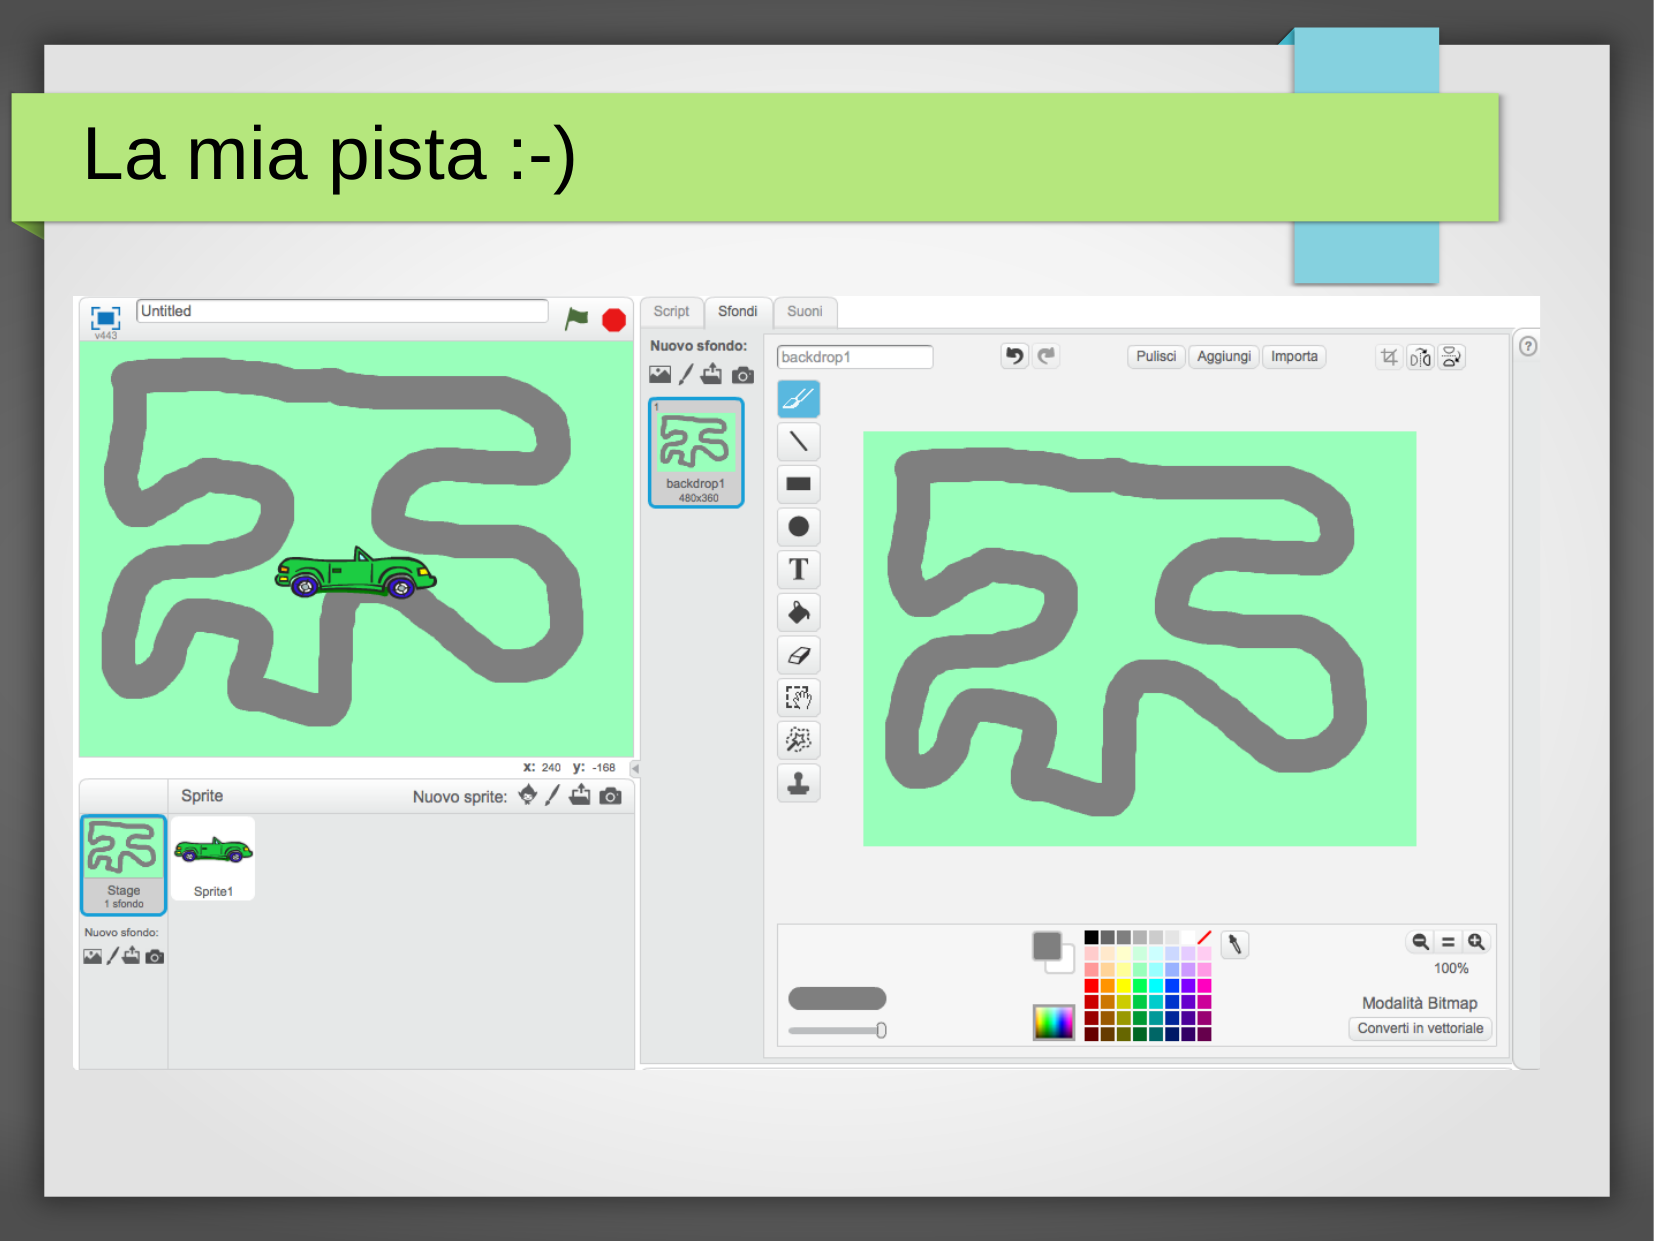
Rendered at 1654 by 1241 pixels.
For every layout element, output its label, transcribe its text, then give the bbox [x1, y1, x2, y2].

picture [0, 0, 1654, 1241]
title La mia pista :-) [82, 94, 1264, 213]
